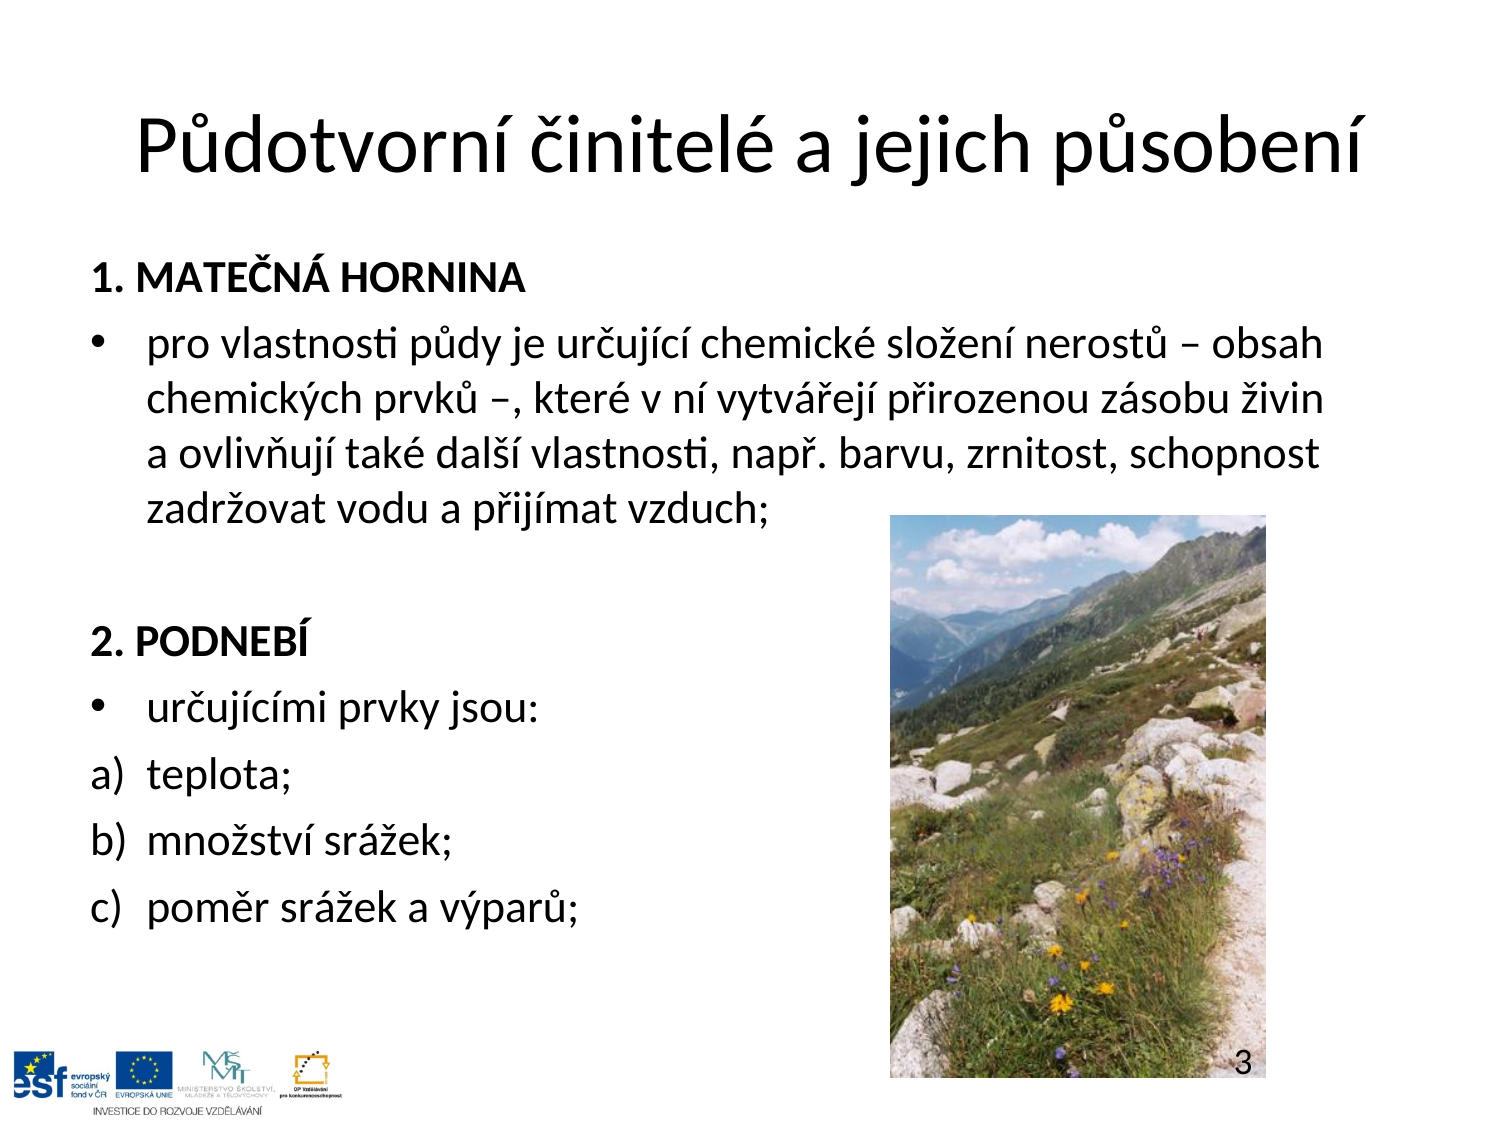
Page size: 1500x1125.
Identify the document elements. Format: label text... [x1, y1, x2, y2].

picture [0, 1035, 351, 1125]
title Půdotvorní činitelé a jejich působení [75, 45, 1426, 233]
picture [890, 515, 1266, 1078]
list 1. MATEČNÁ HORNINA pro vlastnosti půdy je určující chemické složení nerostů – obsah chemických prvků –, které v ní vytvářejí přirozenou zásobu živin a ovlivňují také další vlastnosti, např. barvu, zrnitost, schopnost zadržovat vodu a přijímat vzduch; 2. PODNEBÍ určujícími prvky jsou: teplota; množství srážek; poměr srážek a výparů; [75, 238, 1426, 1072]
text_box 3 [1218, 1029, 1278, 1090]
